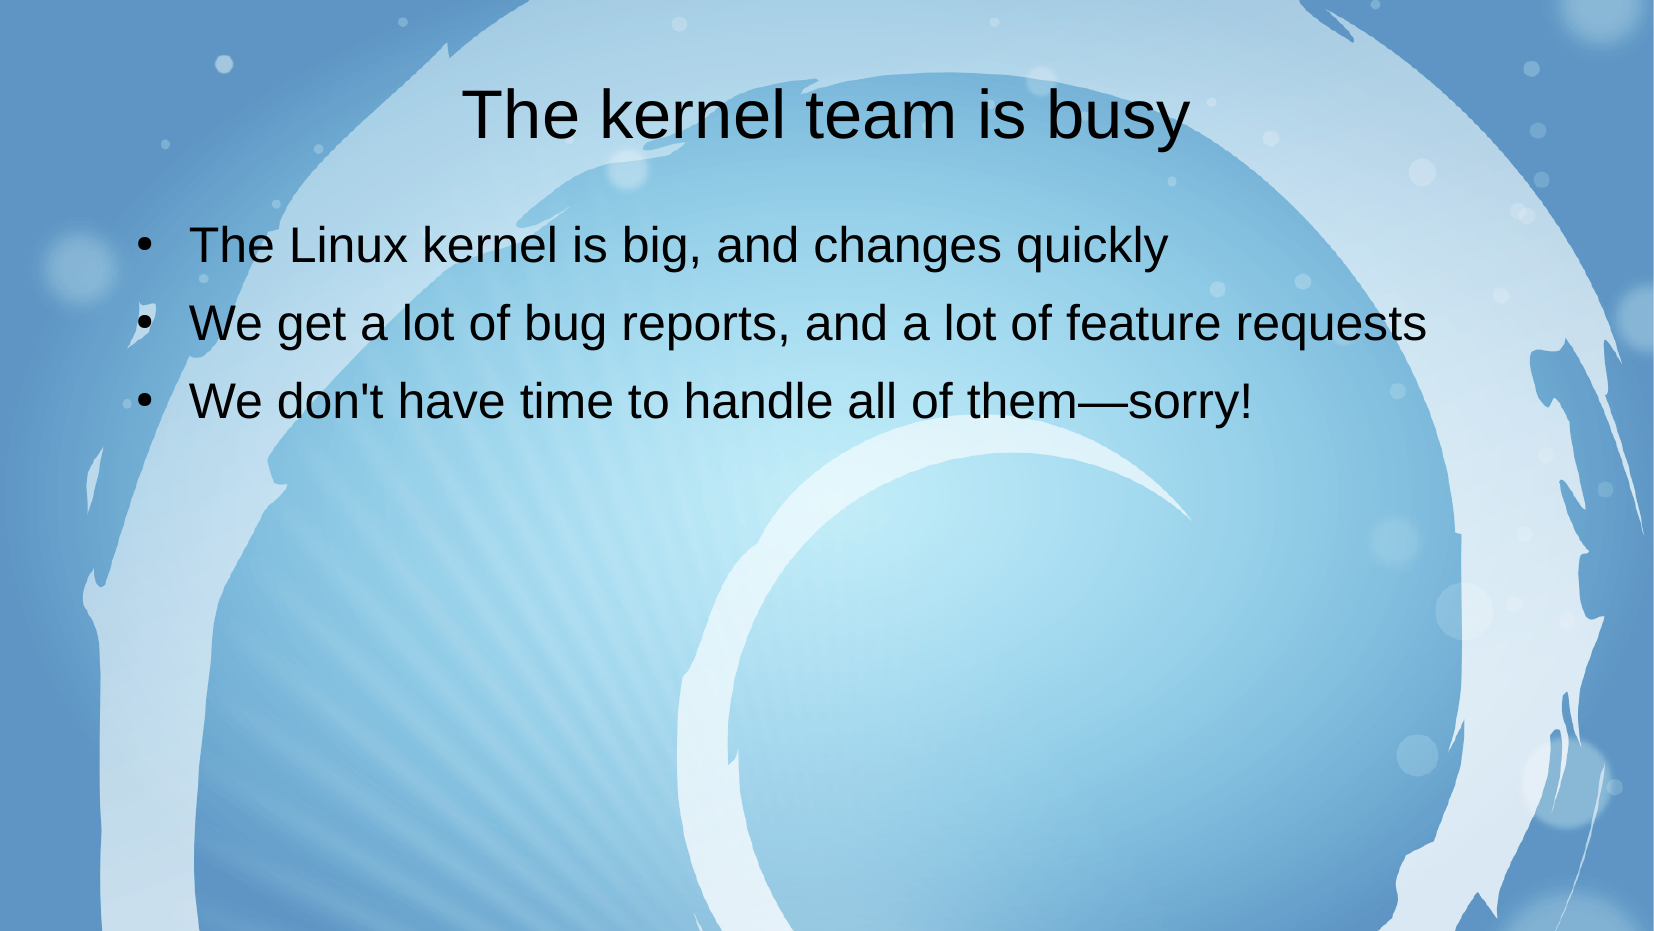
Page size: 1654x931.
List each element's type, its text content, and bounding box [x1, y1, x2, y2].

title The kernel team is busy [118, 37, 1536, 193]
list The Linux kernel is big, and changes quickly We get a lot of bug reports, and a lot of feature requests We don't have time to handle all of them—sorry! [118, 217, 1536, 832]
picture [0, 0, 1654, 931]
